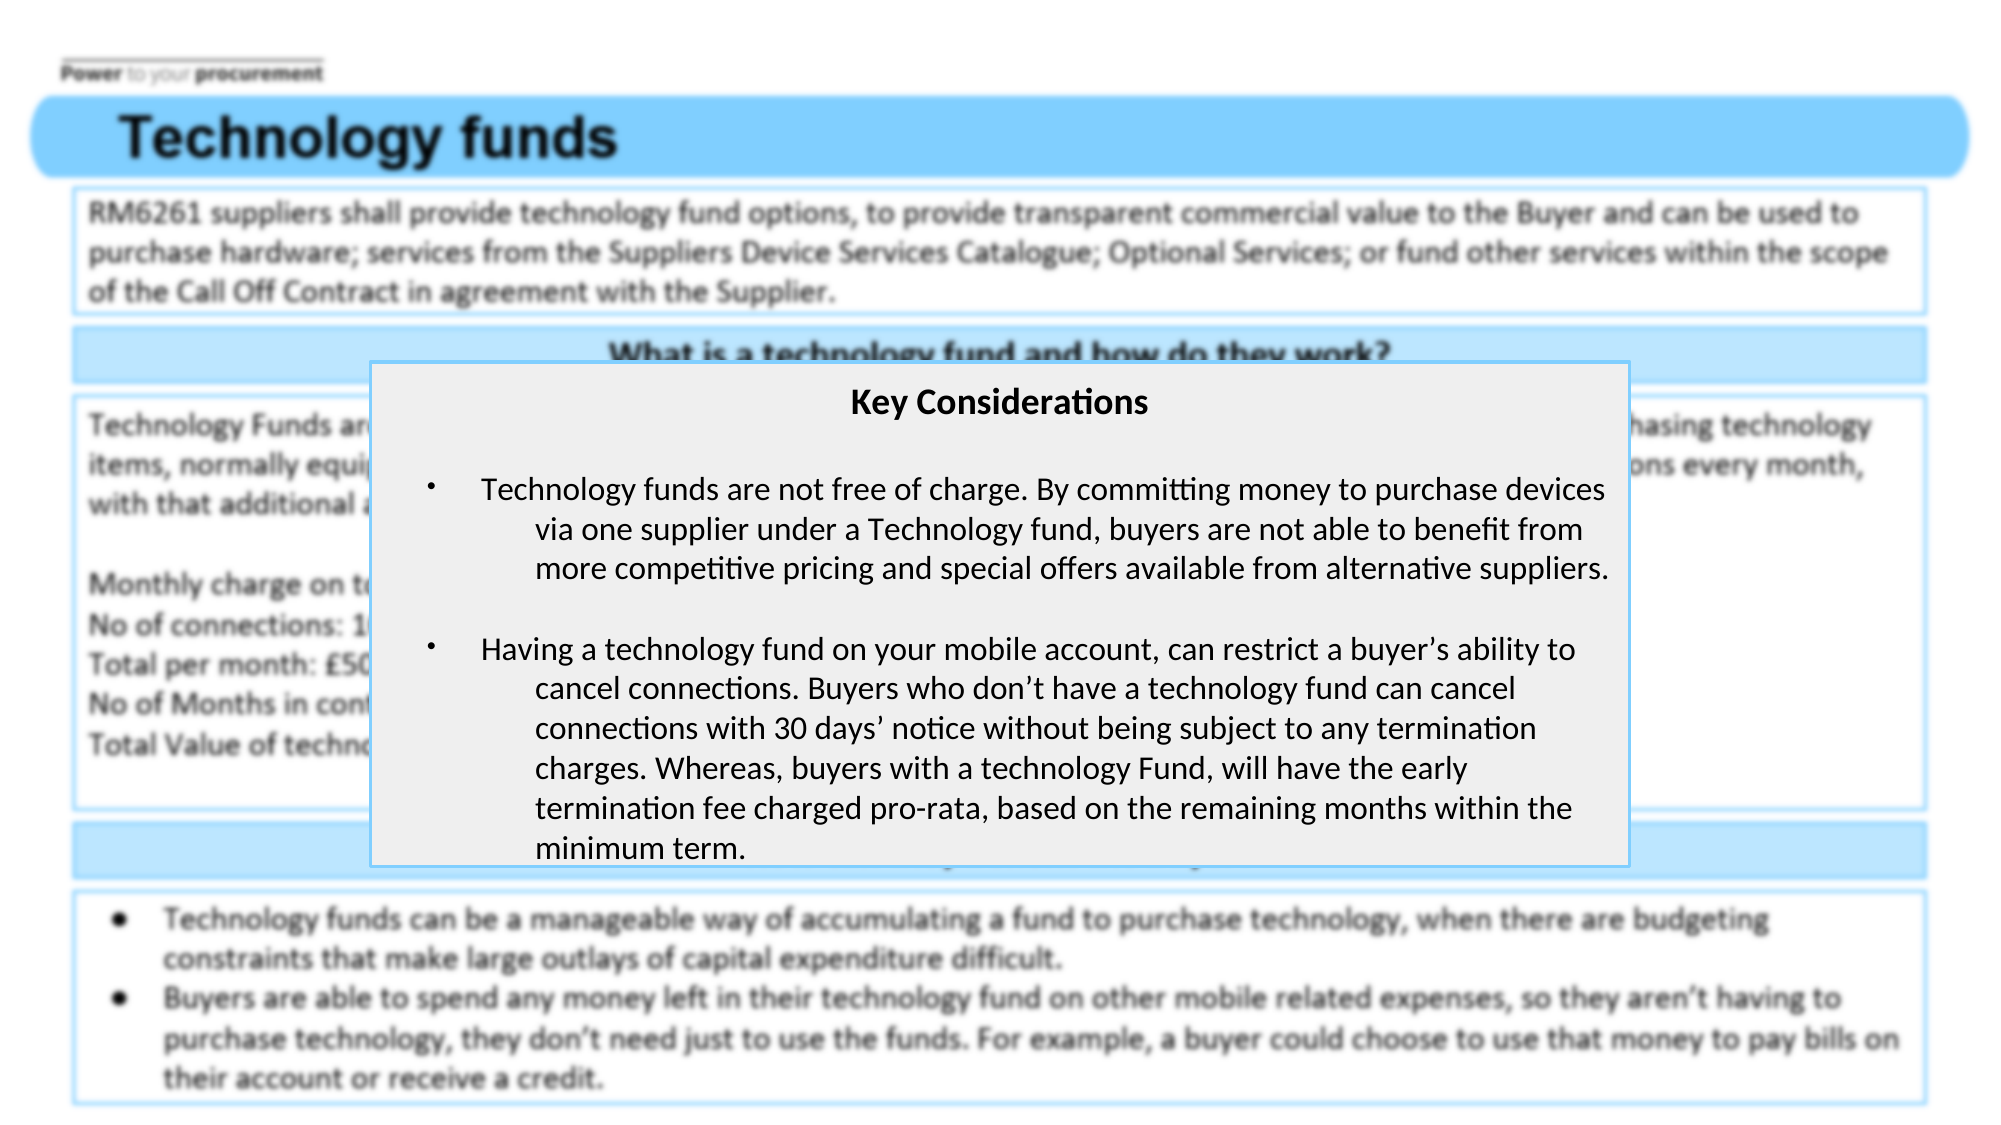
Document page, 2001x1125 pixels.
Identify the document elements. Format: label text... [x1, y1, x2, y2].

picture [0, 0, 2000, 1125]
text_box Key Considerations Technology funds are not free of charge. By committing money to purchase devices via one supplier under a Technology fund, buyers are not able to benefit from more competitive pricing and special offers available from alternative suppliers. Having a technology fund on your mobile account, can restrict a buyer’s ability to cancel connections. Buyers who don’t have a technology fund can cancel connections with 30 days’ notice without being subject to any termination charges. Whereas, buyers with a technology Fund, will have the early termination fee charged pro-rata, based on the remaining months within the minimum term. [370, 362, 1630, 867]
